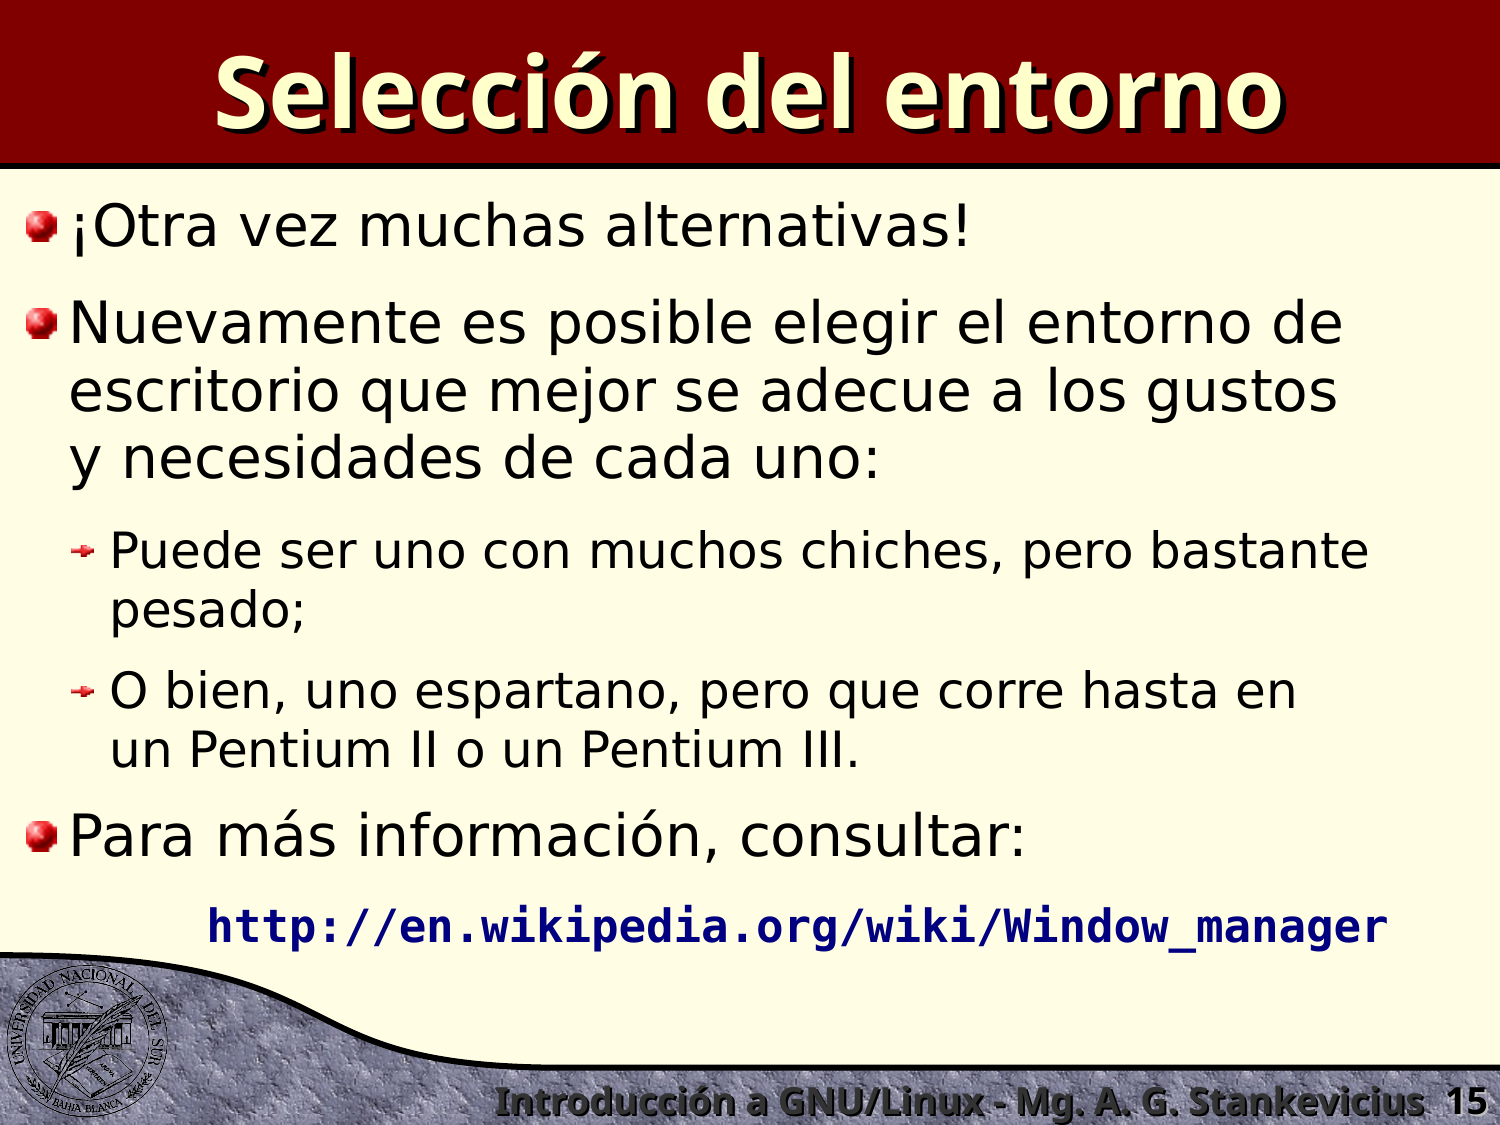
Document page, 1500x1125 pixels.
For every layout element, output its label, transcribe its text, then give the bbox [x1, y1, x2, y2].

picture [1059, 1100, 1065, 1110]
picture [0, 956, 1500, 1125]
list ¡Otra vez muchas alternativas! Nuevamente es posible elegir el entorno de escritorio que mejor se adecue a los gustos y necesidades de cada uno: Puede ser uno con muchos chiches, pero bastante pesado; O bien, uno espartano, pero que corre hasta en un Pentium II o un Pentium III. Para más información, consultar: http://en.wikipedia.org/wiki/Window_manager [11, 192, 1486, 956]
title Selección del entorno [15, 12, 1485, 153]
